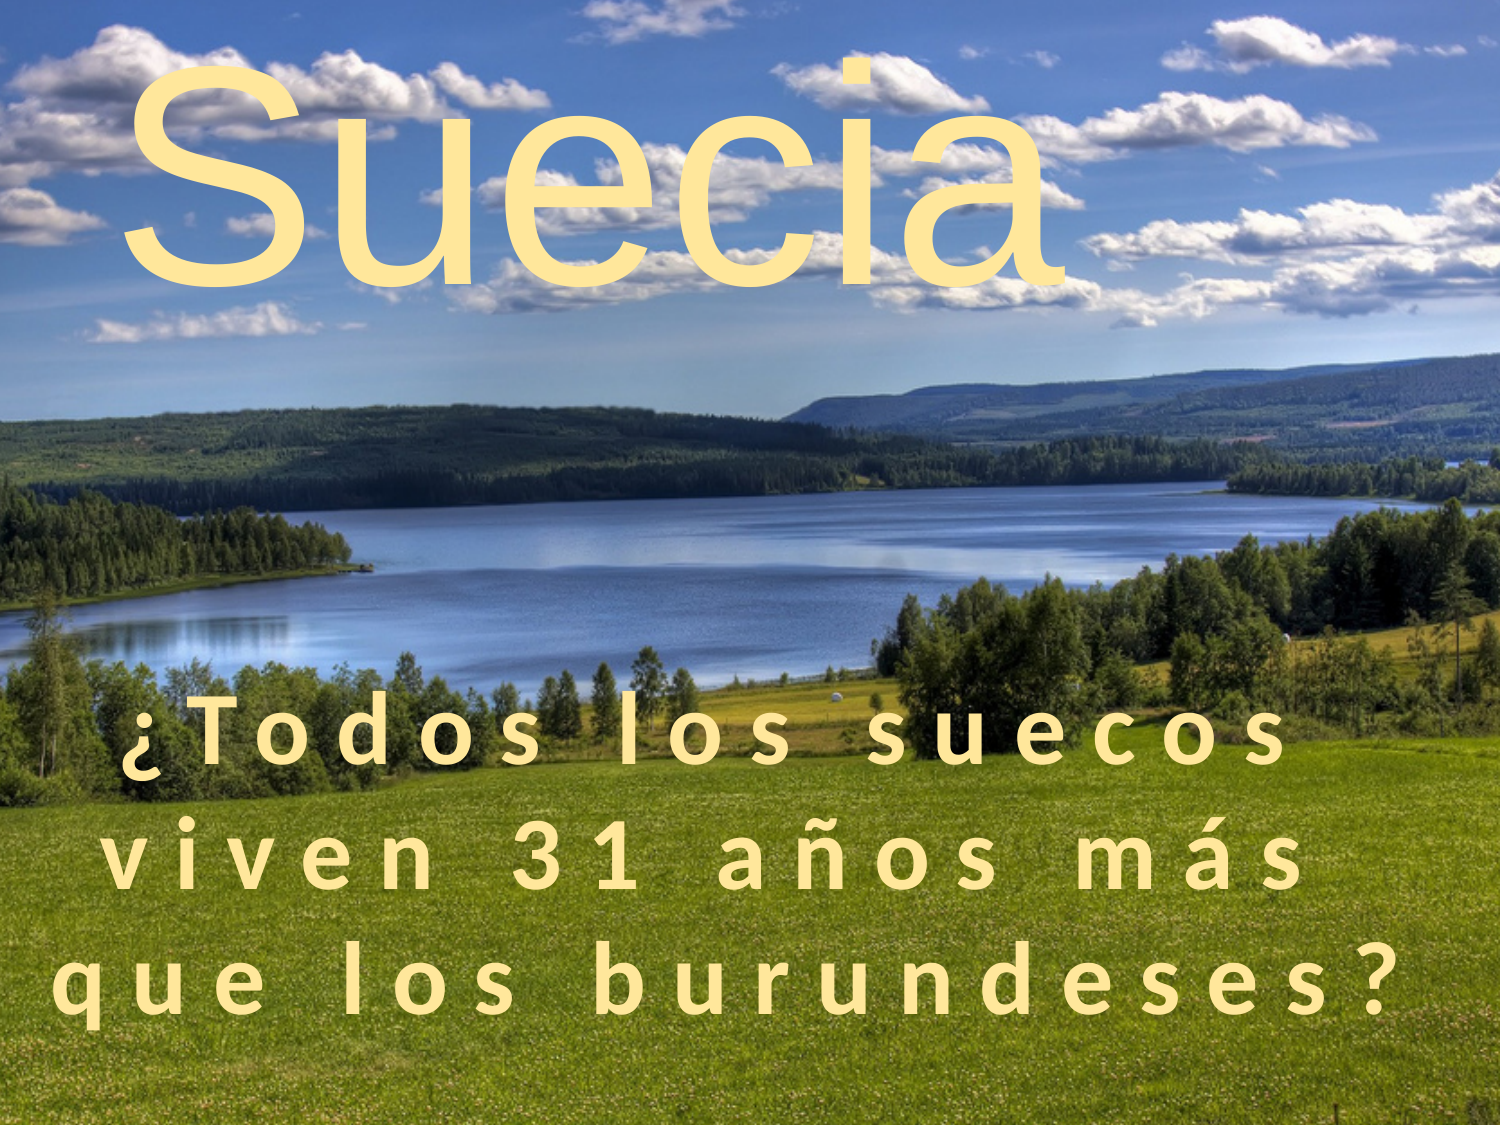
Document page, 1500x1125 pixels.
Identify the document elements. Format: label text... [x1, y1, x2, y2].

text_box Suecia [62, 0, 1115, 355]
picture [0, 0, 1500, 1125]
text_box ¿Todos los suecos viven 31 años más que los burundeses? [35, 653, 1418, 1043]
